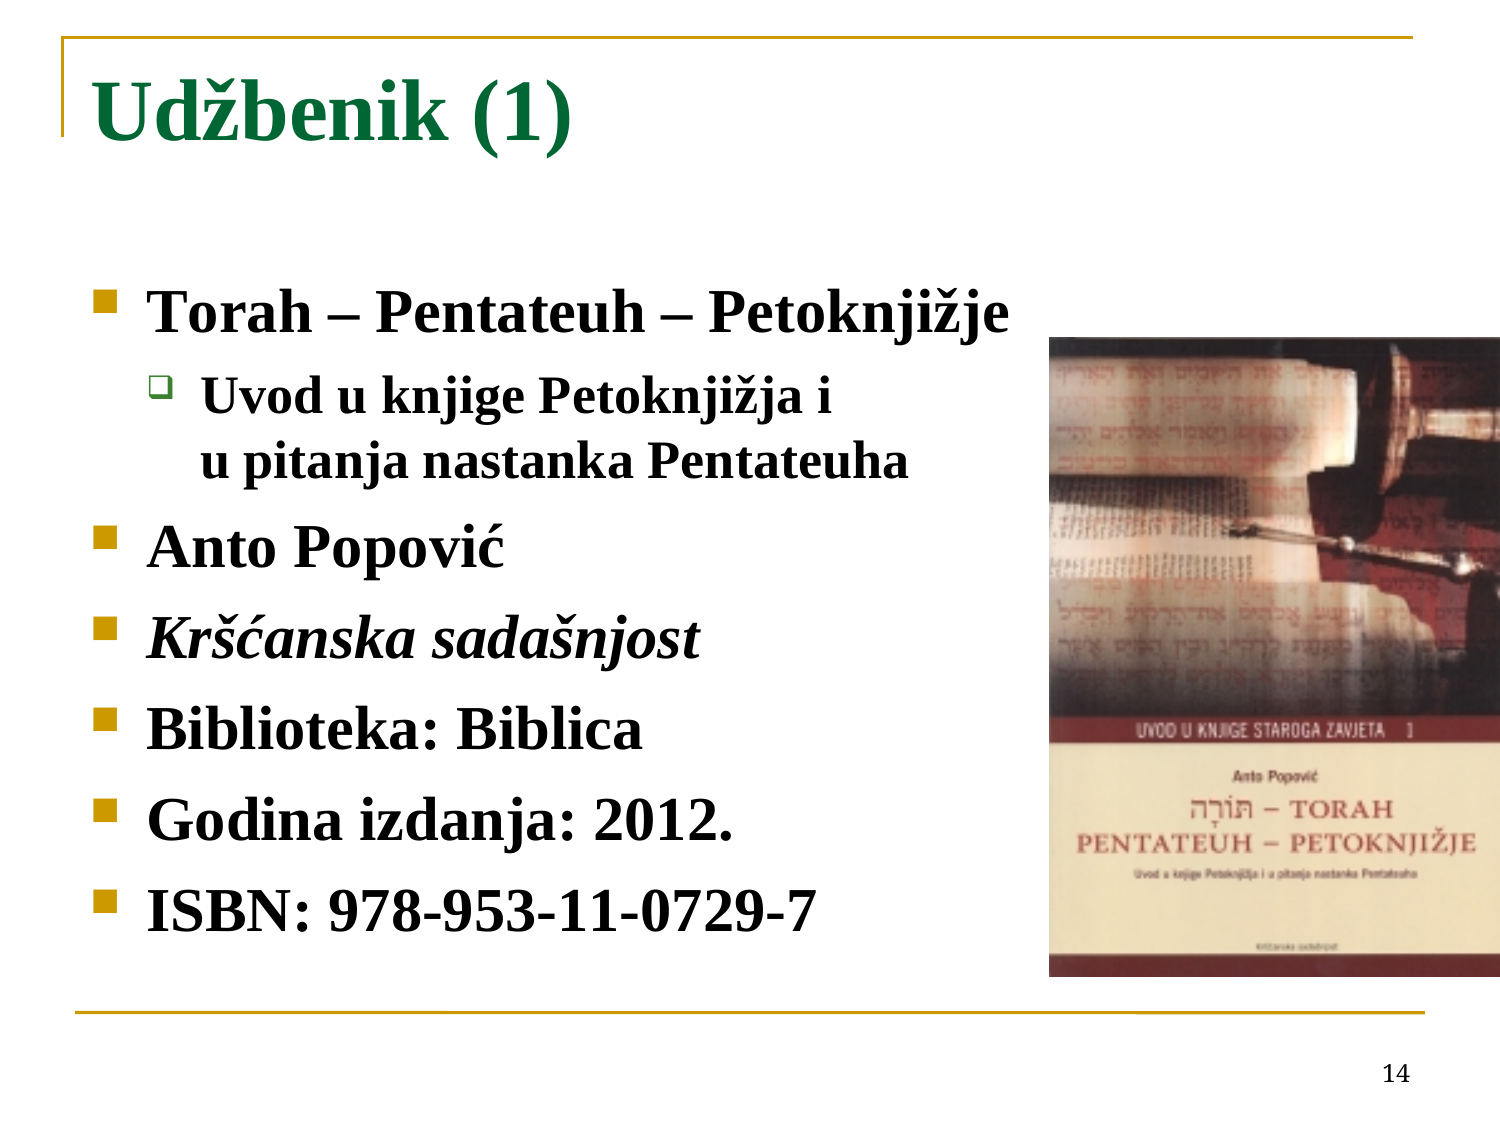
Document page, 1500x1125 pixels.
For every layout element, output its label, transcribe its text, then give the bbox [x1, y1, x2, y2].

text_box Udžbenik (1) [75, 45, 1426, 233]
text_box <number> [1074, 1024, 1426, 1100]
picture [1049, 337, 1500, 977]
text_box Torah – Pentateuh – Petoknjižje Uvod u knjige Petoknjižja i u pitanja nastanka Pentateuha Anto Popović Kršćanska sadašnjost Biblioteka: Biblica Godina izdanja: 2012. ISBN: 978-953-11-0729-7 [75, 262, 1426, 1006]
